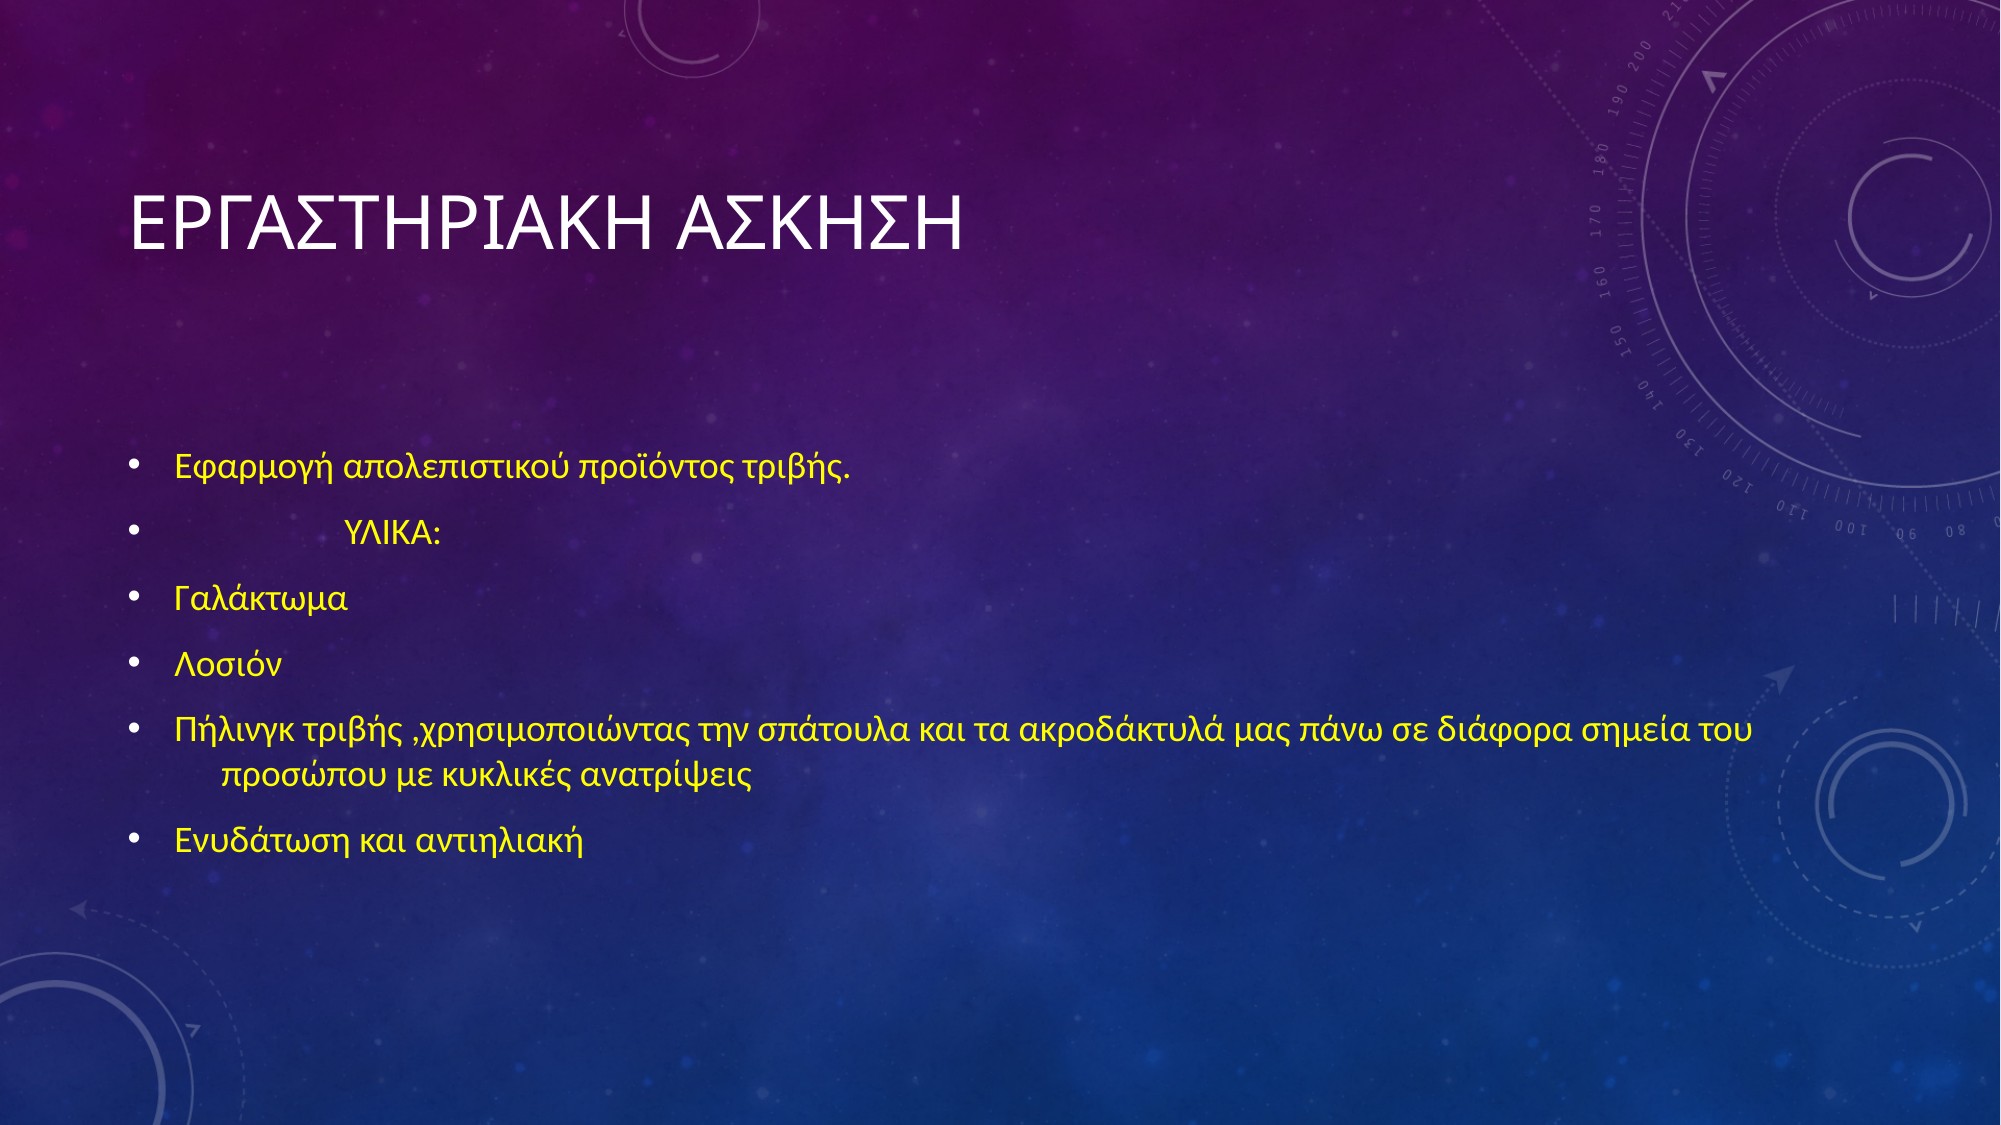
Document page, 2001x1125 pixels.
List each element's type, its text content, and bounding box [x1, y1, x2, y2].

title Εργαστηριακη ασκηση [112, 99, 1775, 339]
list Εφαρμογή απολεπιστικού προϊόντος τριβής. ΥΛΙΚΑ: Γαλάκτωμα Λοσιόν Πήλινγκ τριβής ,χρησιμοποιώντας την σπάτουλα και τα ακροδάκτυλά μας πάνω σε διάφορα σημεία του προσώπου με κυκλικές ανατρίψεις Ενυδάτωση και αντιηλιακή [112, 351, 1775, 950]
